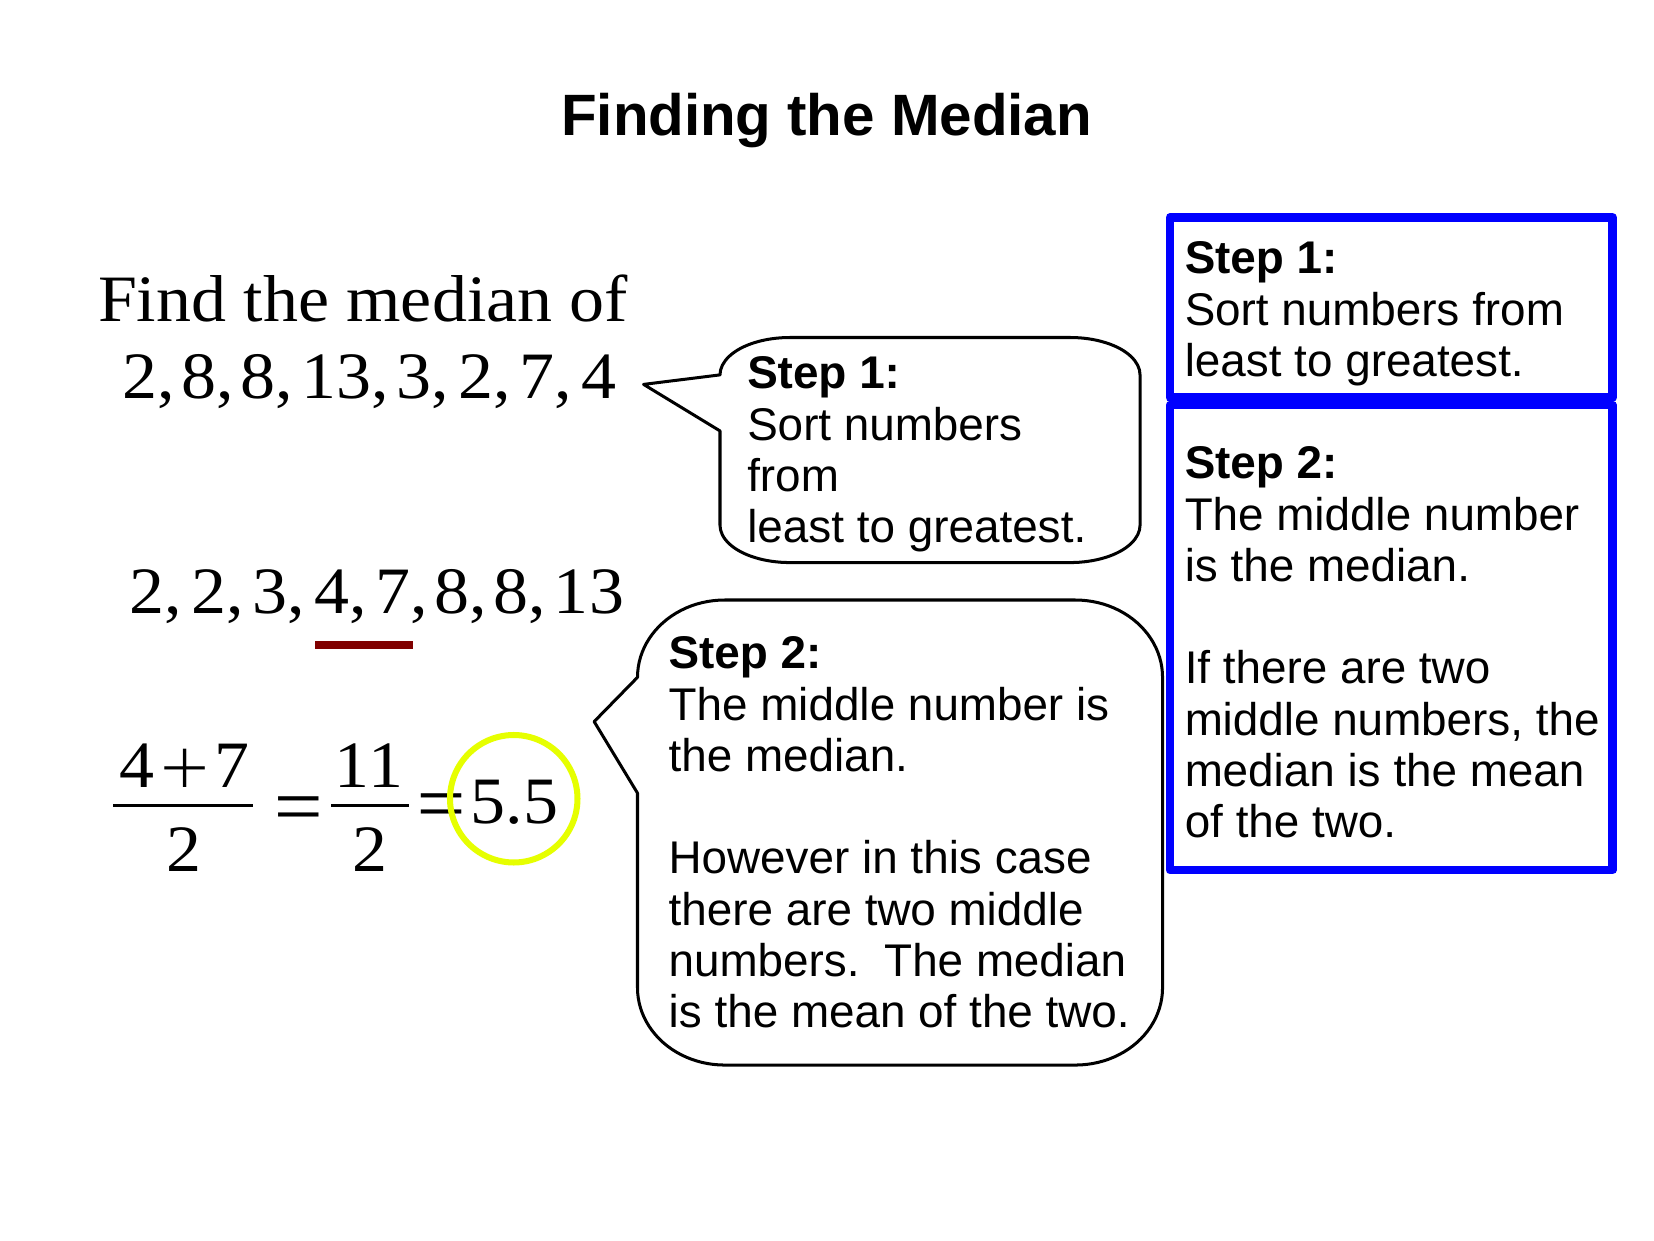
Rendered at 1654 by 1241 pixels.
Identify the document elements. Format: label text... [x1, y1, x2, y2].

text_box Step 1: Sort numbers from least to greatest. Step 2: The middle number is the median. If there are two middle numbers, the median is the mean of the two. [1174, 409, 1608, 866]
chart [90, 262, 638, 413]
chart [454, 765, 565, 839]
text_box Step 1: Sort numbers from least to greatest. Step 2: The middle number is the median. If there are two middle numbers, the median is the mean of the two. [1174, 225, 1608, 393]
text_box Step 1: Sort numbers from least to greatest. Step 2: The middle number is the median. If there are two middle numbers, the median is the mean of the two. [1170, 225, 1628, 1012]
chart [102, 728, 459, 886]
chart [121, 555, 631, 629]
text_box Step 2: The middle number is the median. However in this case there are two middle numbers. The median is the mean of the two. [594, 600, 1163, 1066]
text_box Finding the Median [296, 75, 1357, 157]
text_box Step 1: Sort numbers from least to greatest. [643, 337, 1141, 563]
